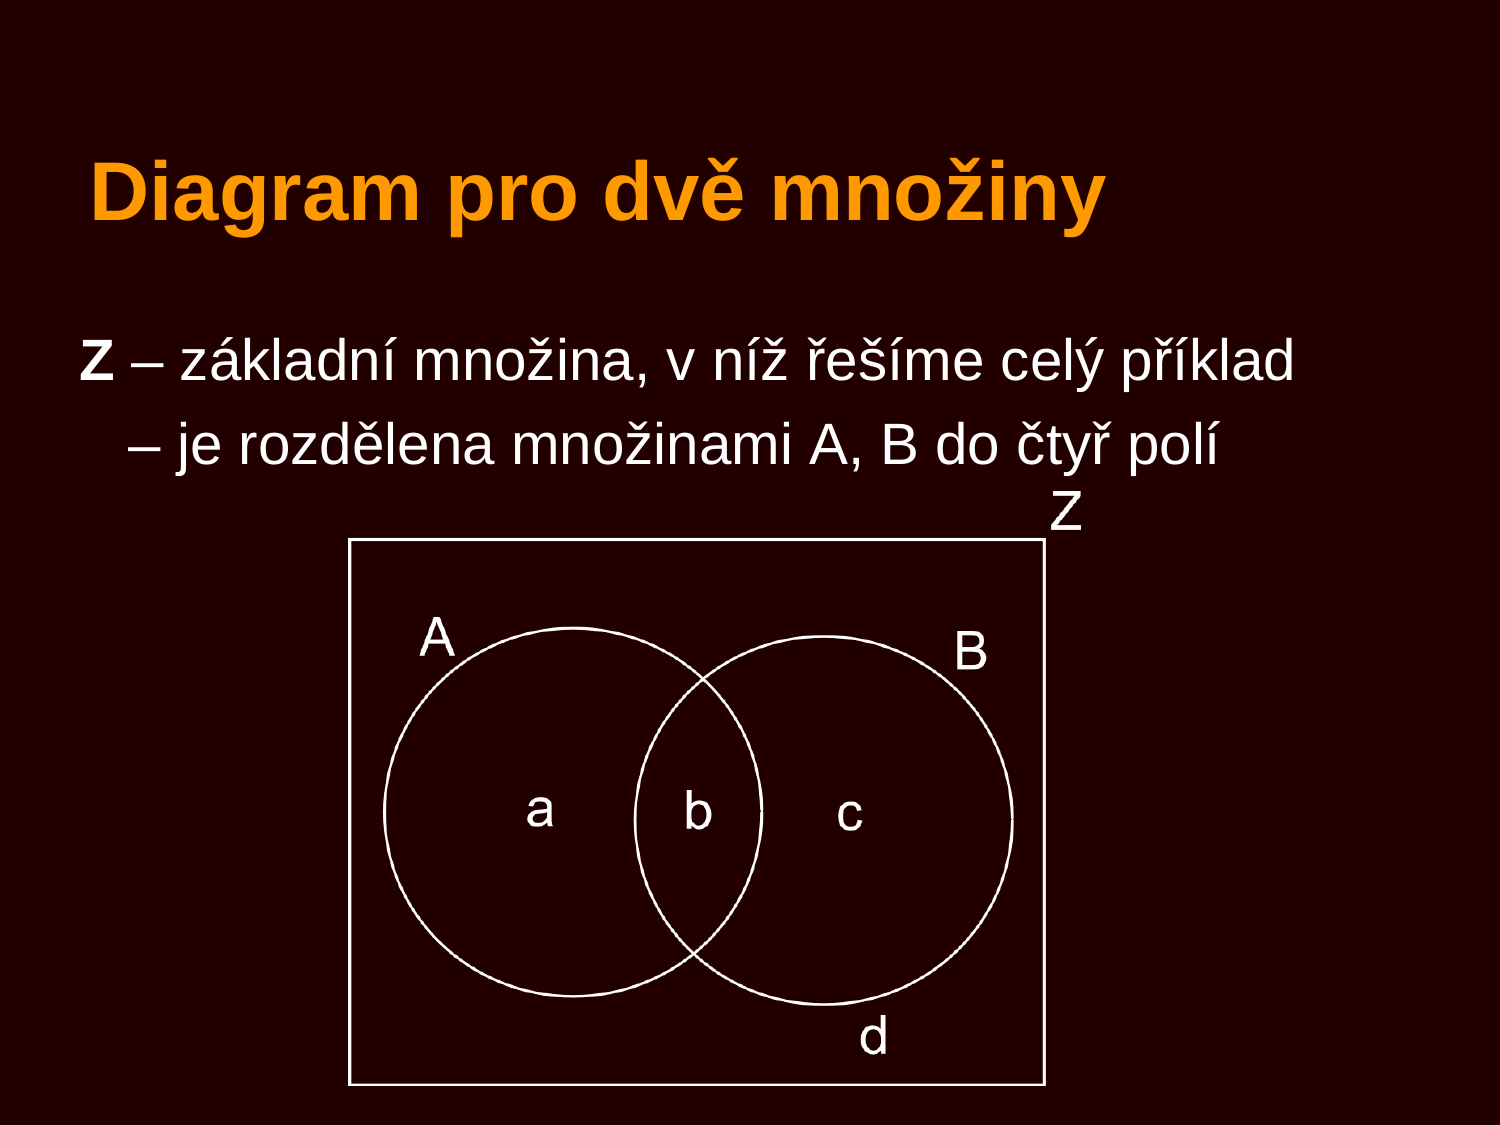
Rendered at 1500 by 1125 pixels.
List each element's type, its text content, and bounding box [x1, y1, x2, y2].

text_box Z – základní množina, v níž řešíme celý příklad – je rozdělena množinami A, B do čtyř polí [64, 314, 1436, 527]
title Diagram pro dvě množiny [75, 75, 1426, 301]
picture [348, 491, 1081, 1086]
